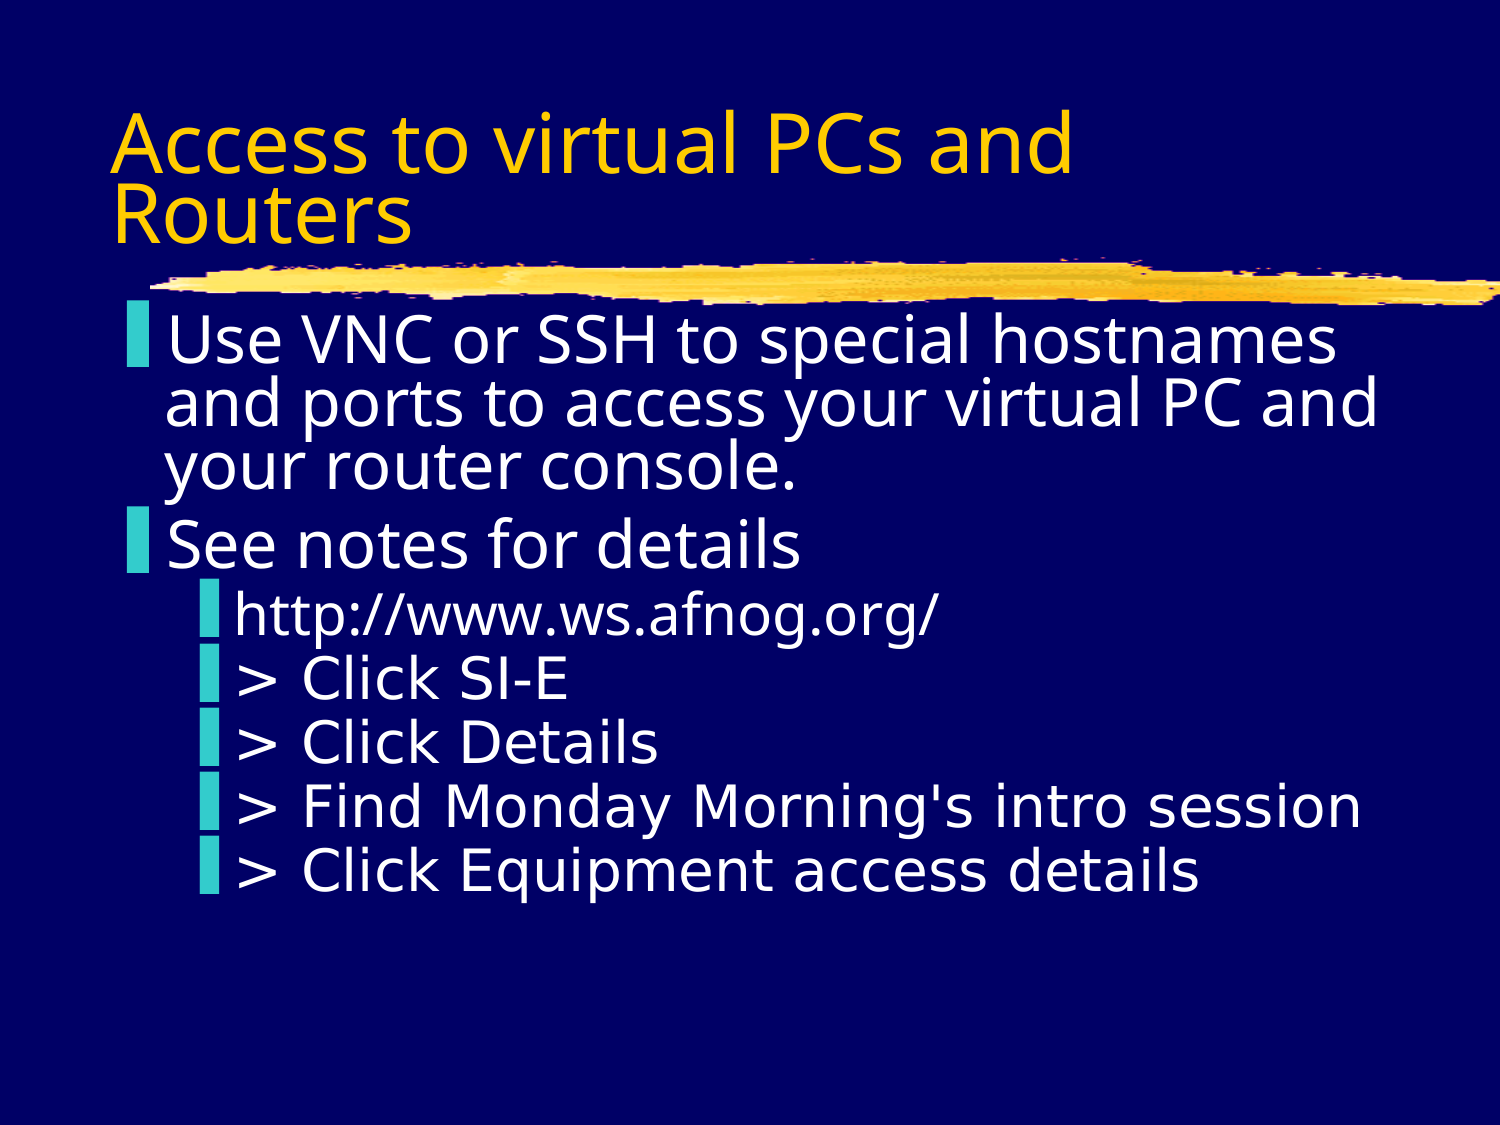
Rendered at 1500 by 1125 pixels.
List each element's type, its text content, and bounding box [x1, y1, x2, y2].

list Use VNC or SSH to special hostnames and ports to access your virtual PC and your router console. See notes for details http://www.ws.afnog.org/ > Click SI-E > Click Details > Find Monday Morning's intro session > Click Equipment access details [110, 312, 1477, 1118]
picture [150, 252, 1500, 316]
title Access to virtual PCs and Routers [110, 78, 1391, 297]
